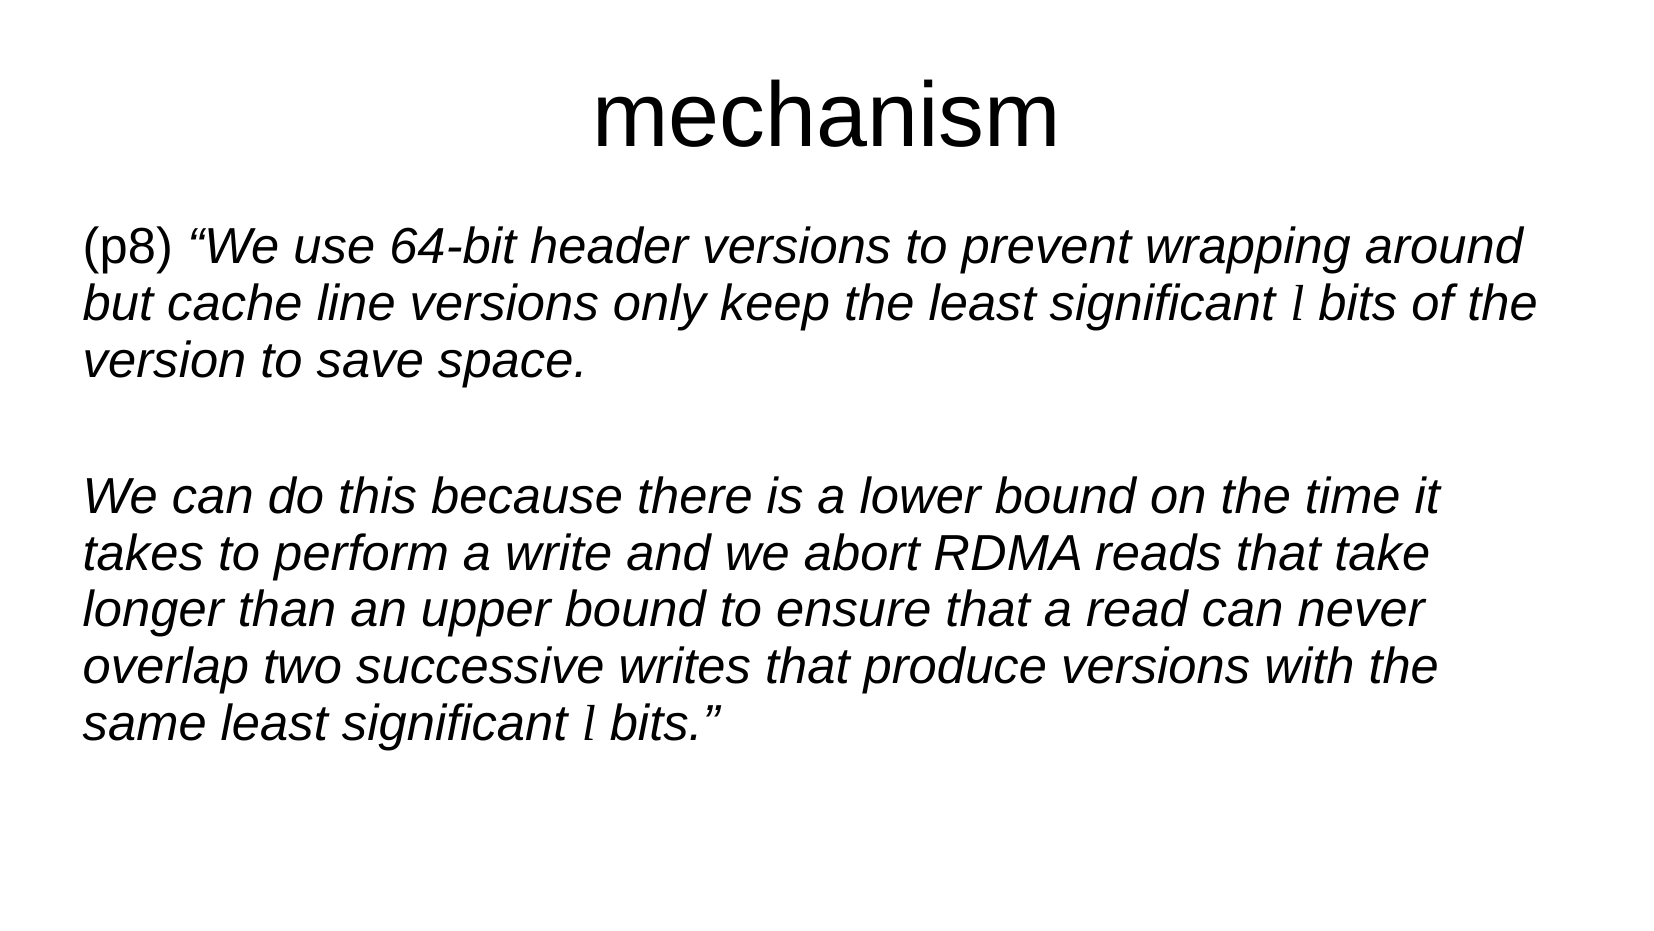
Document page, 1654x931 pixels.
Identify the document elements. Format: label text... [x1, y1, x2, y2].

title mechanism [82, 37, 1571, 193]
list (p8) “We use 64-bit header versions to prevent wrapping around but cache line versions only keep the least significant l bits of the version to save space. We can do this because there is a lower bound on the time it takes to perform a write and we abort RDMA reads that take longer than an upper bound to ensure that a read can never overlap two successive writes that produce versions with the same least significant l bits.” [82, 217, 1571, 758]
